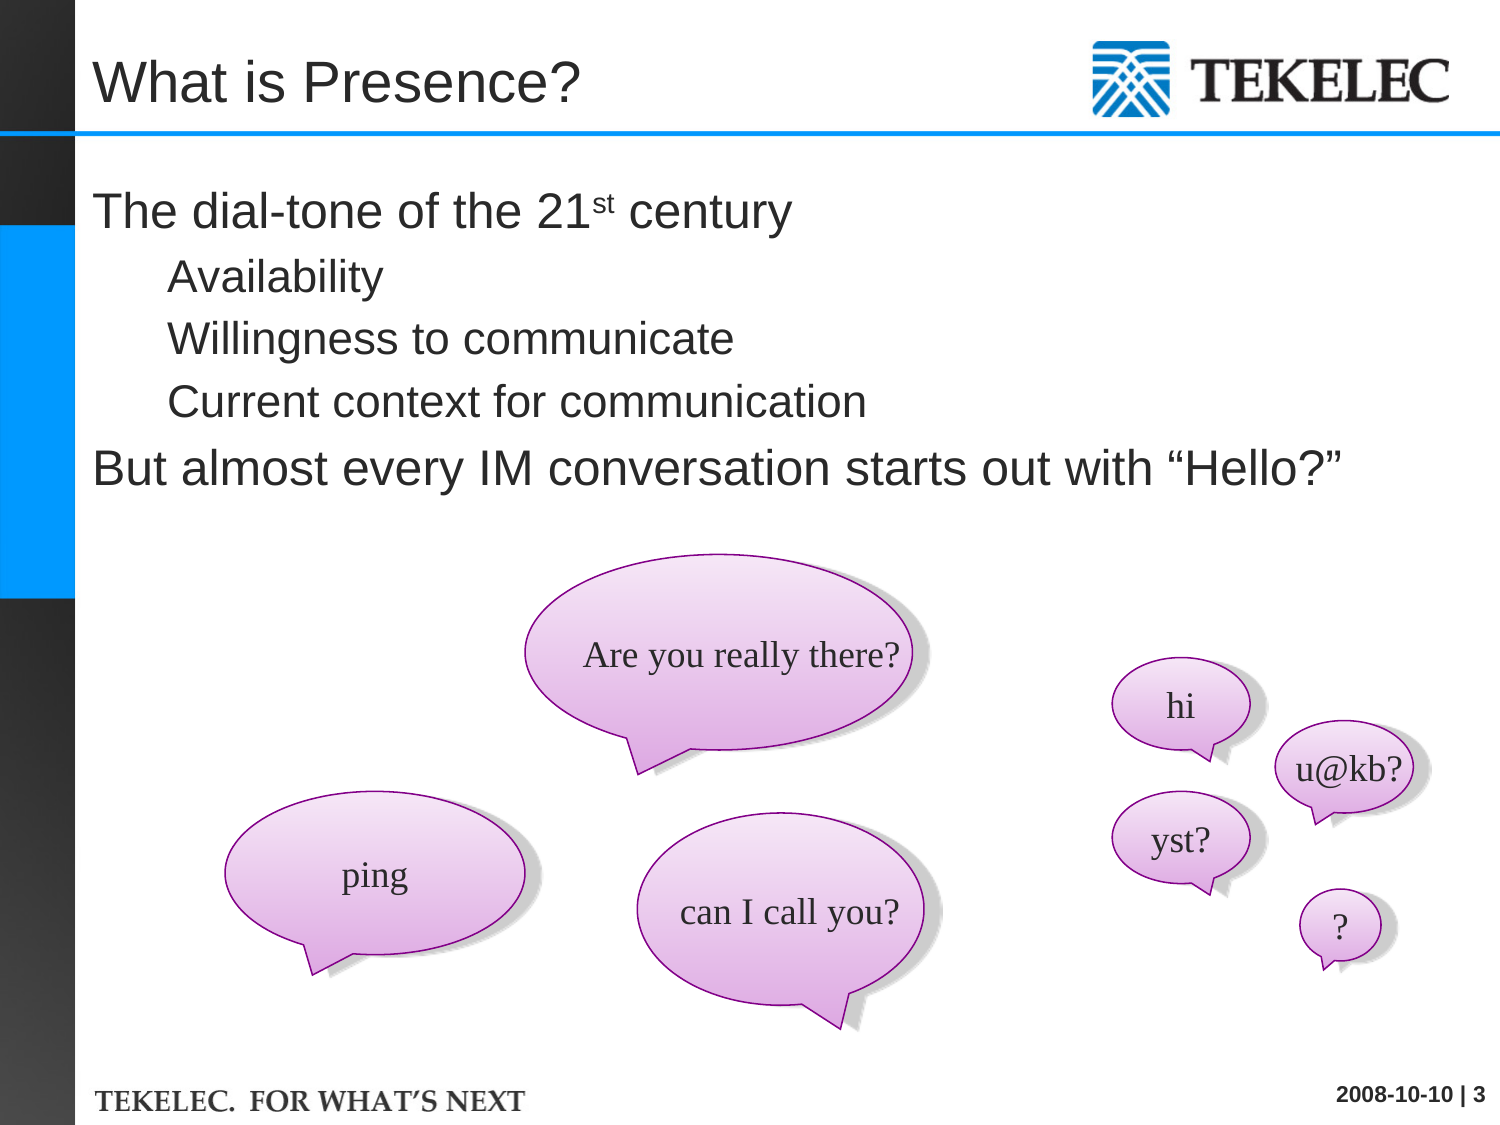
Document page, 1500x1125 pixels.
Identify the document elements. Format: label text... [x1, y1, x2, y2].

picture [0, 0, 1500, 1125]
text_box yst? [1112, 791, 1251, 896]
text_box hi [1112, 657, 1251, 762]
text_box can I call you? [637, 812, 924, 1030]
text_box ping [225, 791, 525, 976]
text_box ? [1299, 889, 1382, 970]
text_box u@kb? [1275, 720, 1414, 825]
text_box Are you really there? [525, 554, 913, 775]
title What is Presence? [92, 15, 1060, 115]
list The dial-tone of the 21st century Availability Willingness to communicate Current context for communication But almost every IM conversation starts out with “Hello?” [92, 183, 1480, 1030]
